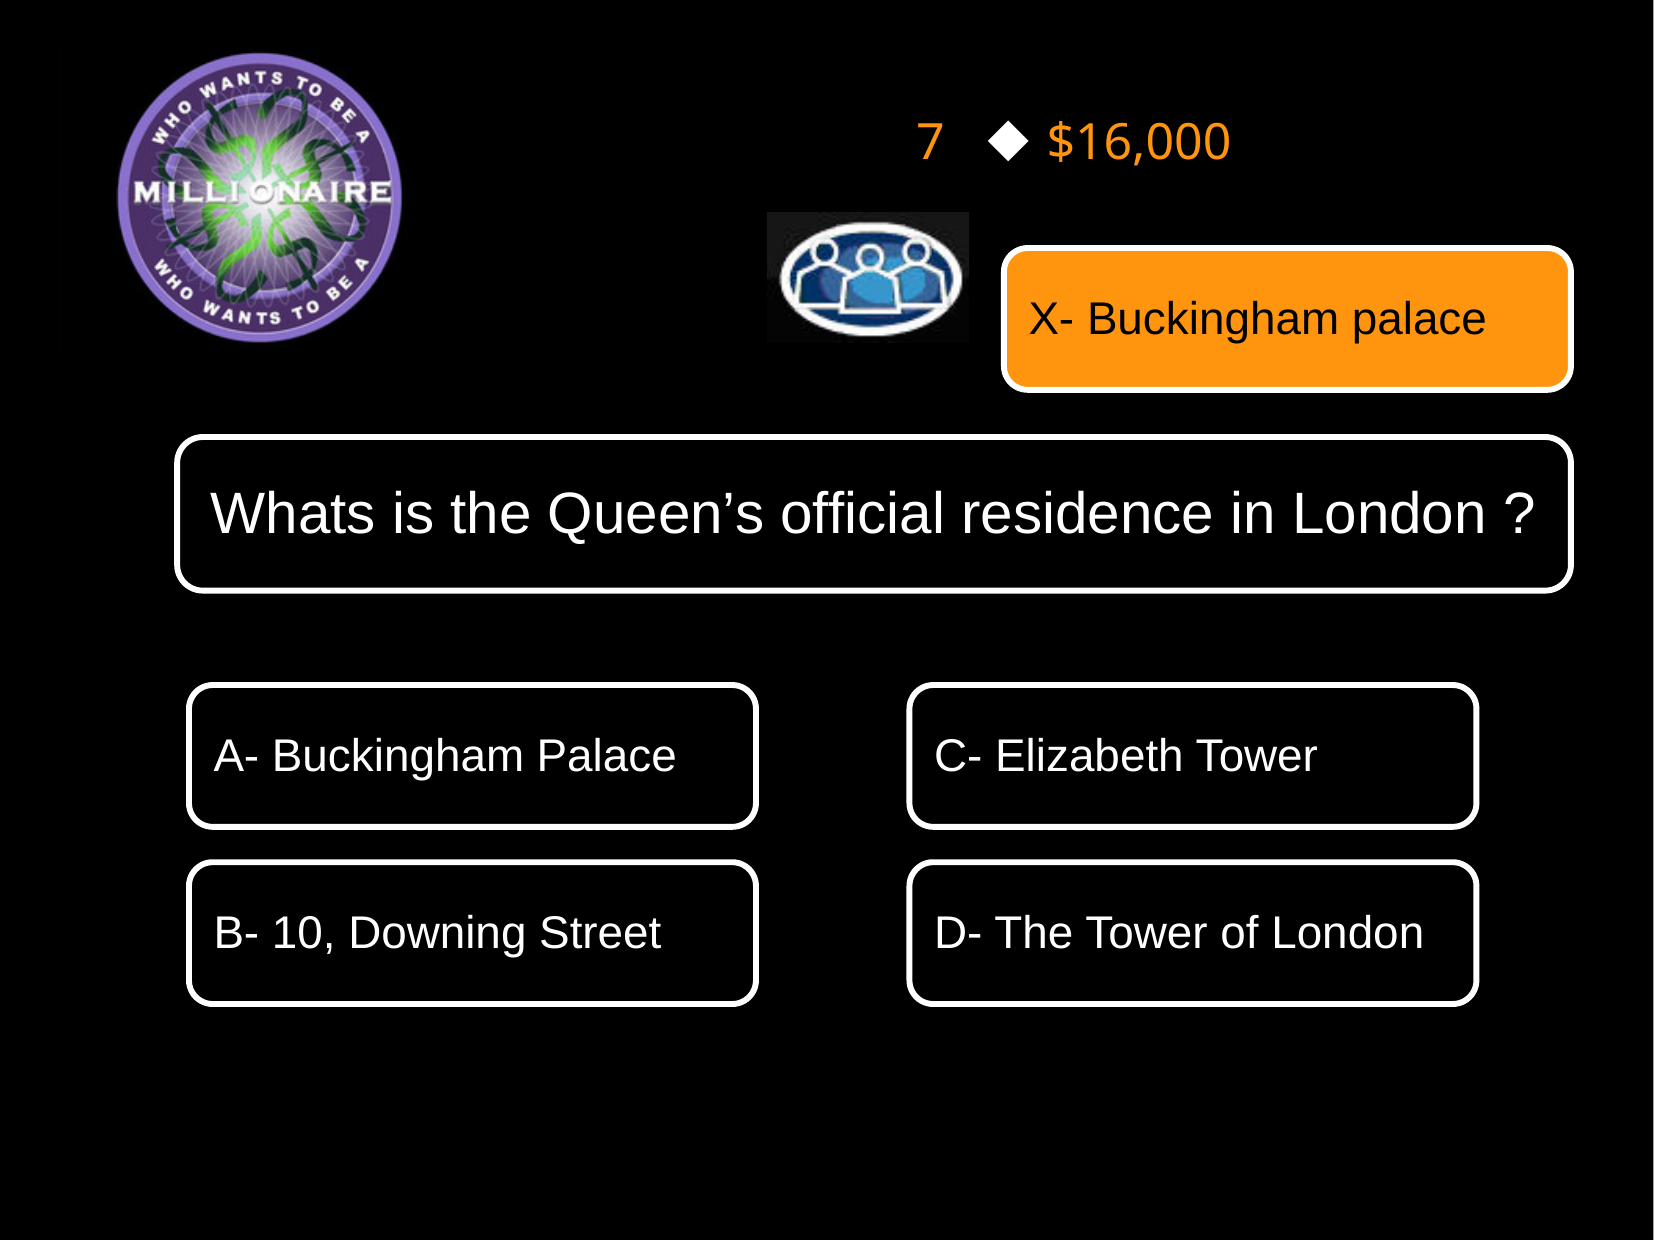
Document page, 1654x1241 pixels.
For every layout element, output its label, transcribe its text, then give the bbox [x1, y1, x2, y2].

text_box D- The Tower of London [909, 862, 1477, 1004]
text_box A- Buckingham Palace [188, 685, 756, 827]
text_box X- Buckingham palace [1003, 248, 1571, 390]
text_box C- Elizabeth Tower [909, 685, 1477, 827]
text_box B- 10, Downing Street [188, 862, 756, 1004]
text_box Whats is the Queen’s official residence in London ? [177, 437, 1571, 591]
text_box 7  $16,000 [774, 106, 1458, 213]
picture [767, 212, 969, 343]
picture [59, 41, 477, 355]
